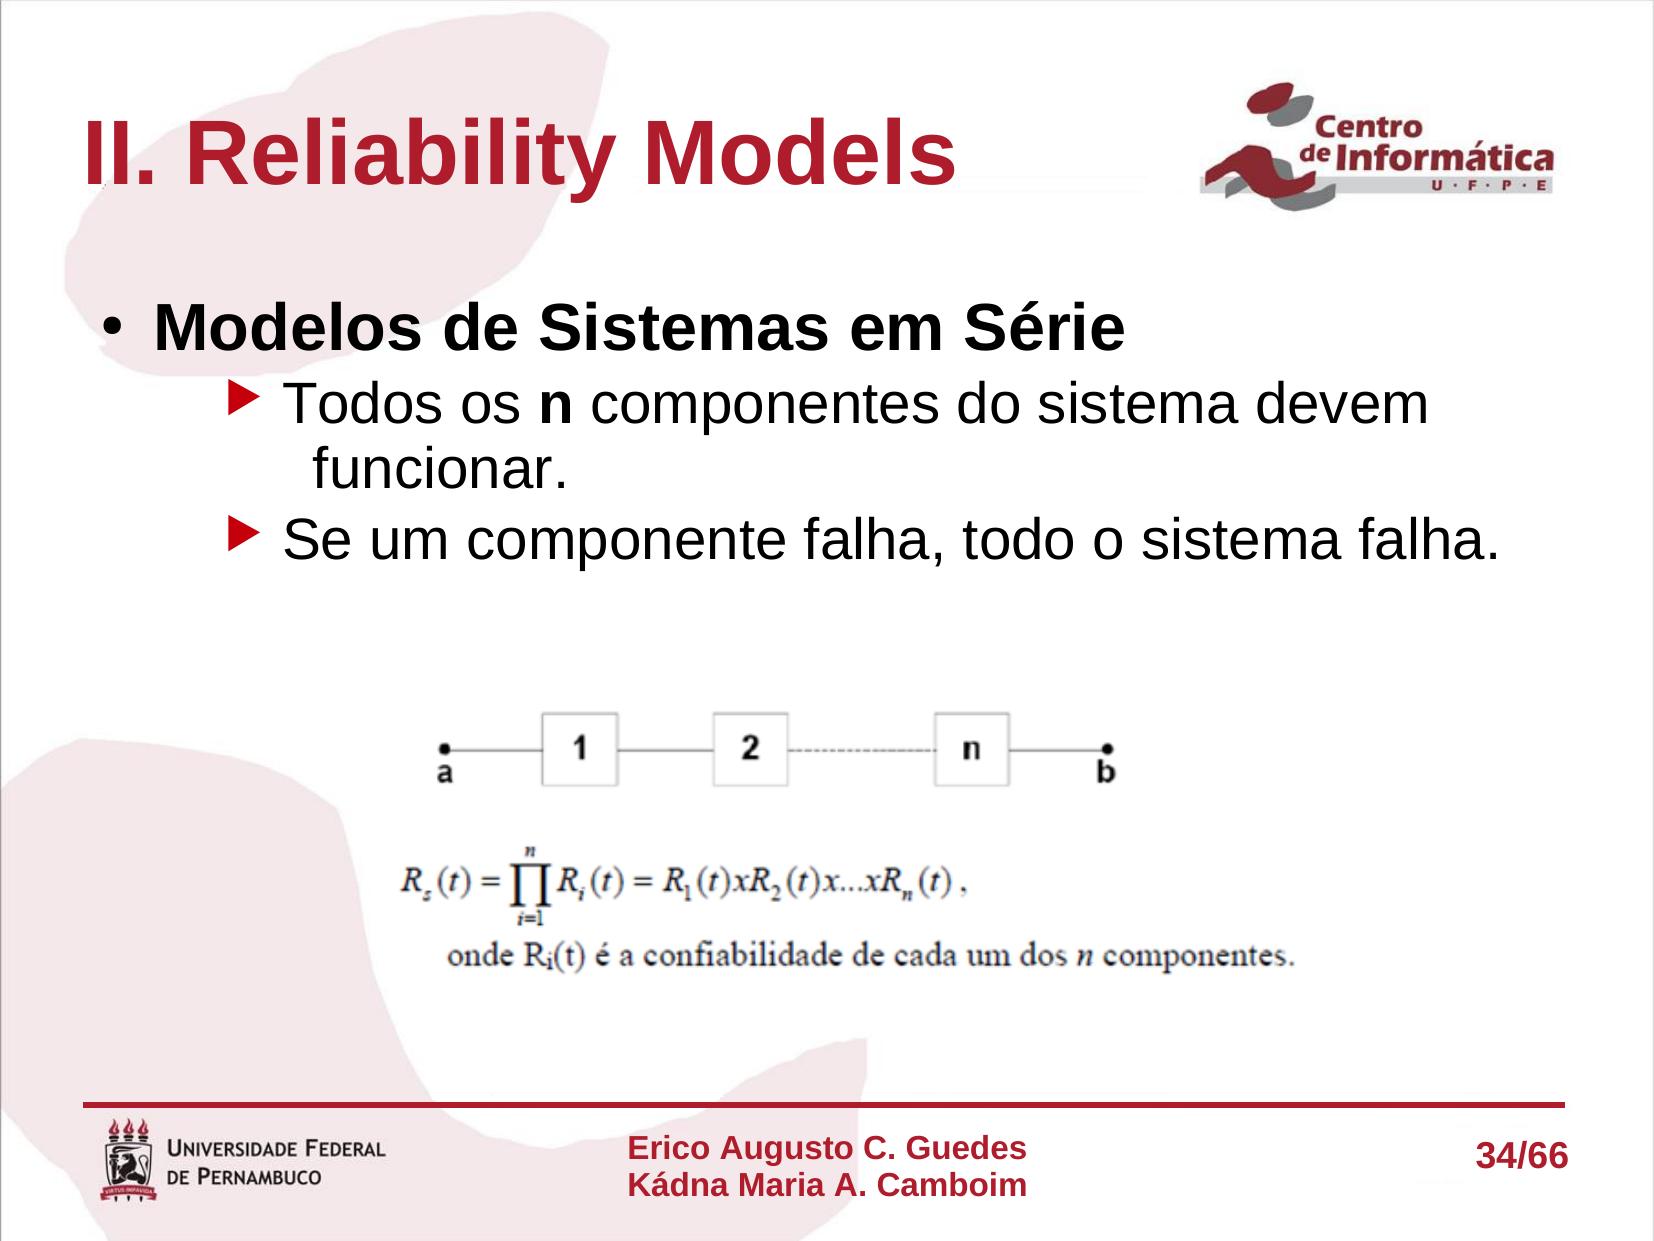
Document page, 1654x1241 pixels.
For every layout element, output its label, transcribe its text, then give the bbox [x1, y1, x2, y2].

picture [0, 0, 1654, 1241]
list Modelos de Sistemas em Série Todos os n componentes do sistema devem funcionar. Se um componente falha, todo o sistema falha. [82, 290, 1571, 1094]
title II. Reliability Models [82, 56, 1571, 250]
